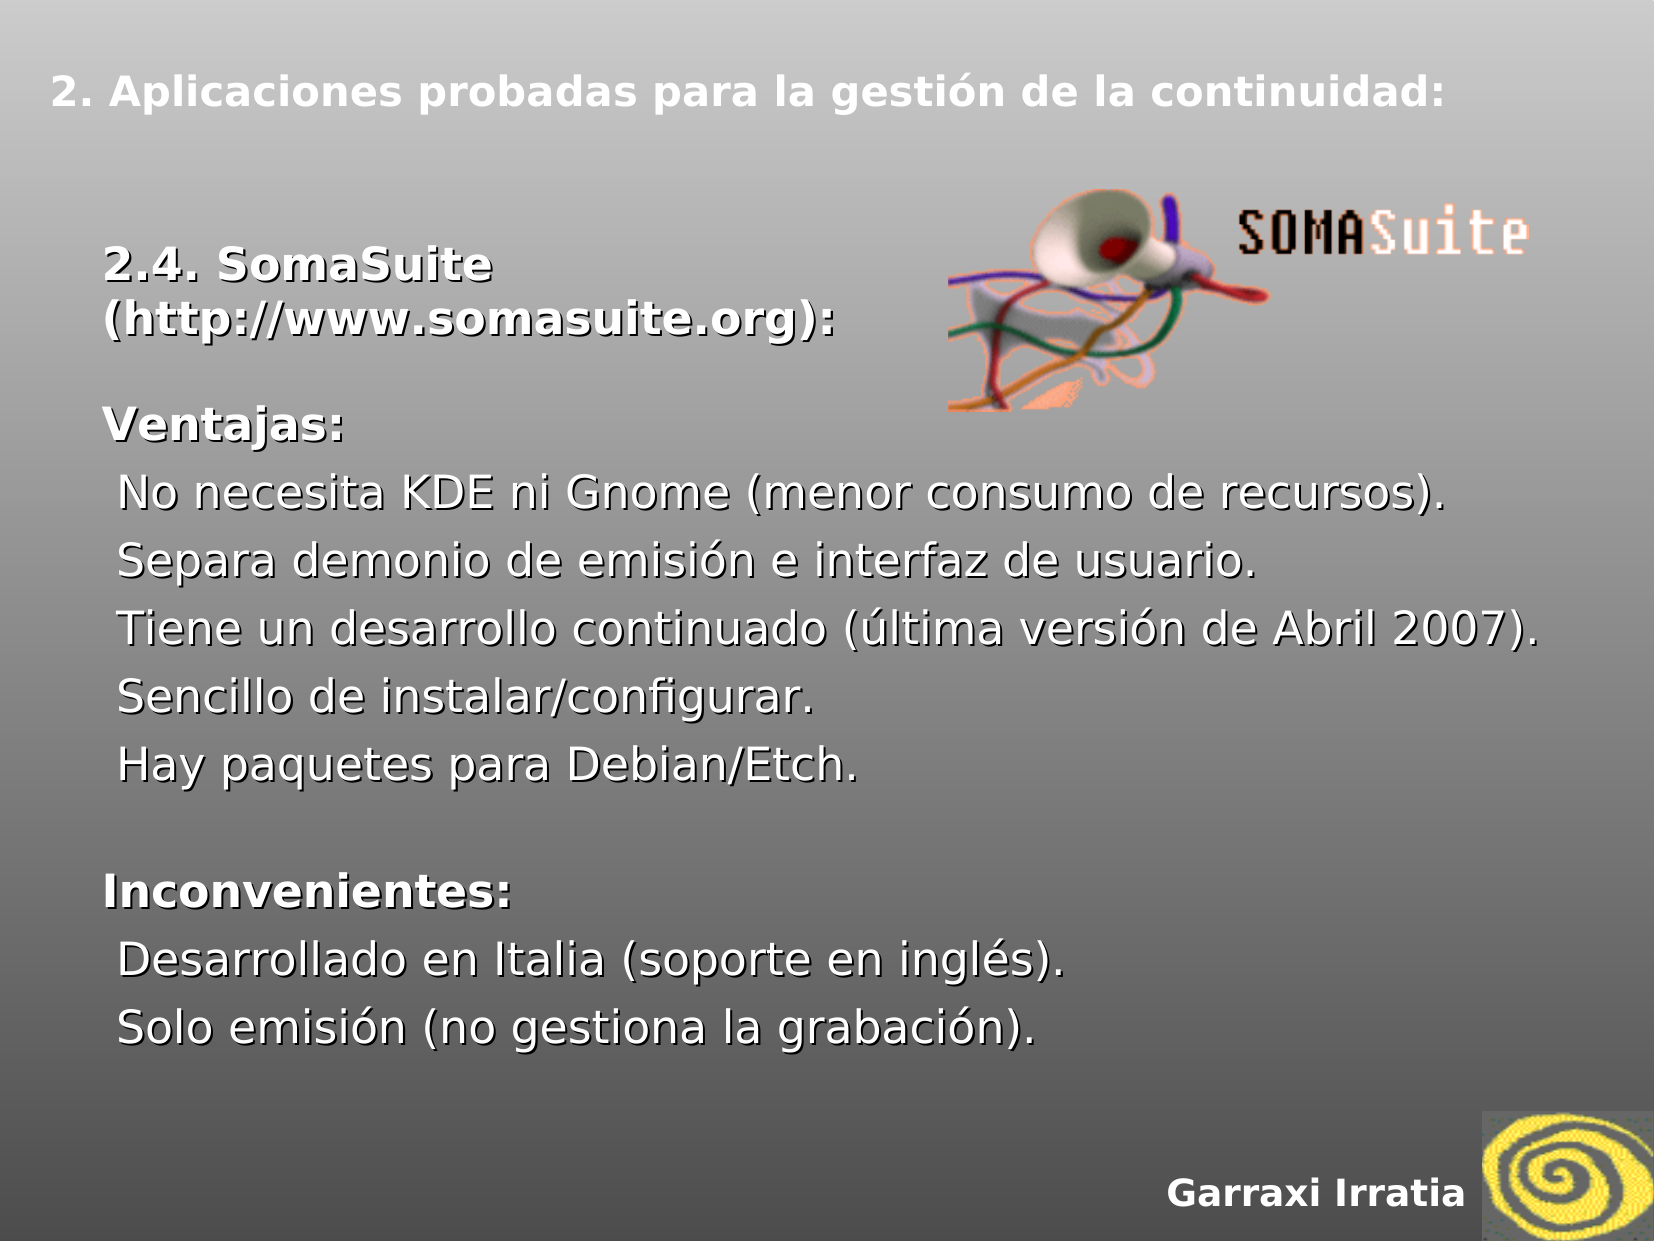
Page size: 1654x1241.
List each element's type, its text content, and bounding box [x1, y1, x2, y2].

text_box 2. Aplicaciones probadas para la gestión de la continuidad: [34, 60, 1595, 125]
picture [1482, 1111, 1654, 1241]
picture [948, 189, 1529, 412]
text_box 2.4. SomaSuite (http://www.somasuite.org): Ventajas: No necesita KDE ni Gnome (menor consumo de recursos). Separa demonio de emisión e interfaz de usuario. Tiene un desarrollo continuado (última versión de Abril 2007). Sencillo de instalar/configurar. Hay paquetes para Debian/Etch. Inconvenientes: Desarrollado en Italia (soporte en inglés). Solo emisión (no gestiona la grabación). [86, 231, 1566, 1115]
